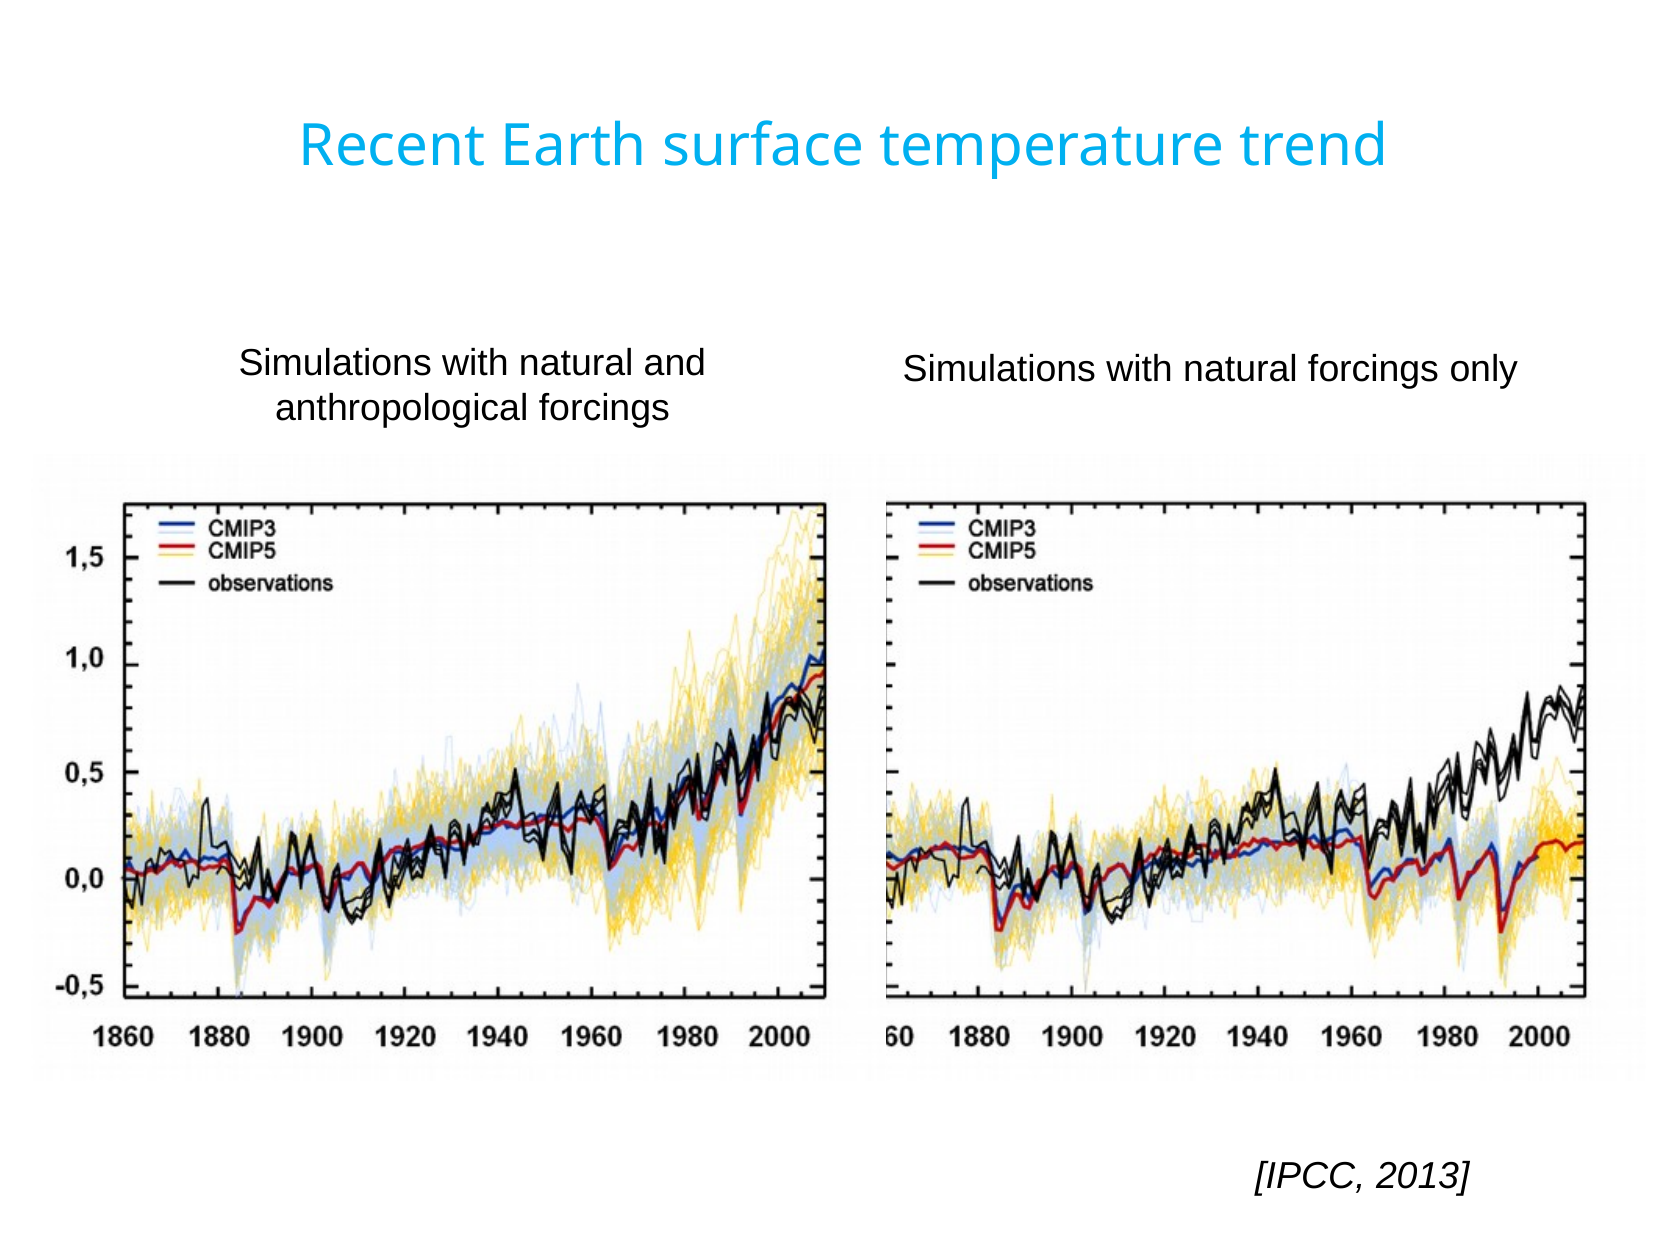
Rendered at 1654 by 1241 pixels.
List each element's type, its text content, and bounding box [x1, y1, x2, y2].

text_box Recent Earth surface temperature trend [91, 49, 1612, 240]
text_box Simulations with natural and anthropological forcings [127, 330, 817, 447]
picture [31, 454, 1646, 1081]
text_box Simulations with natural forcings only [887, 336, 1577, 503]
text_box [IPCC, 2013] [1240, 1143, 1612, 1210]
